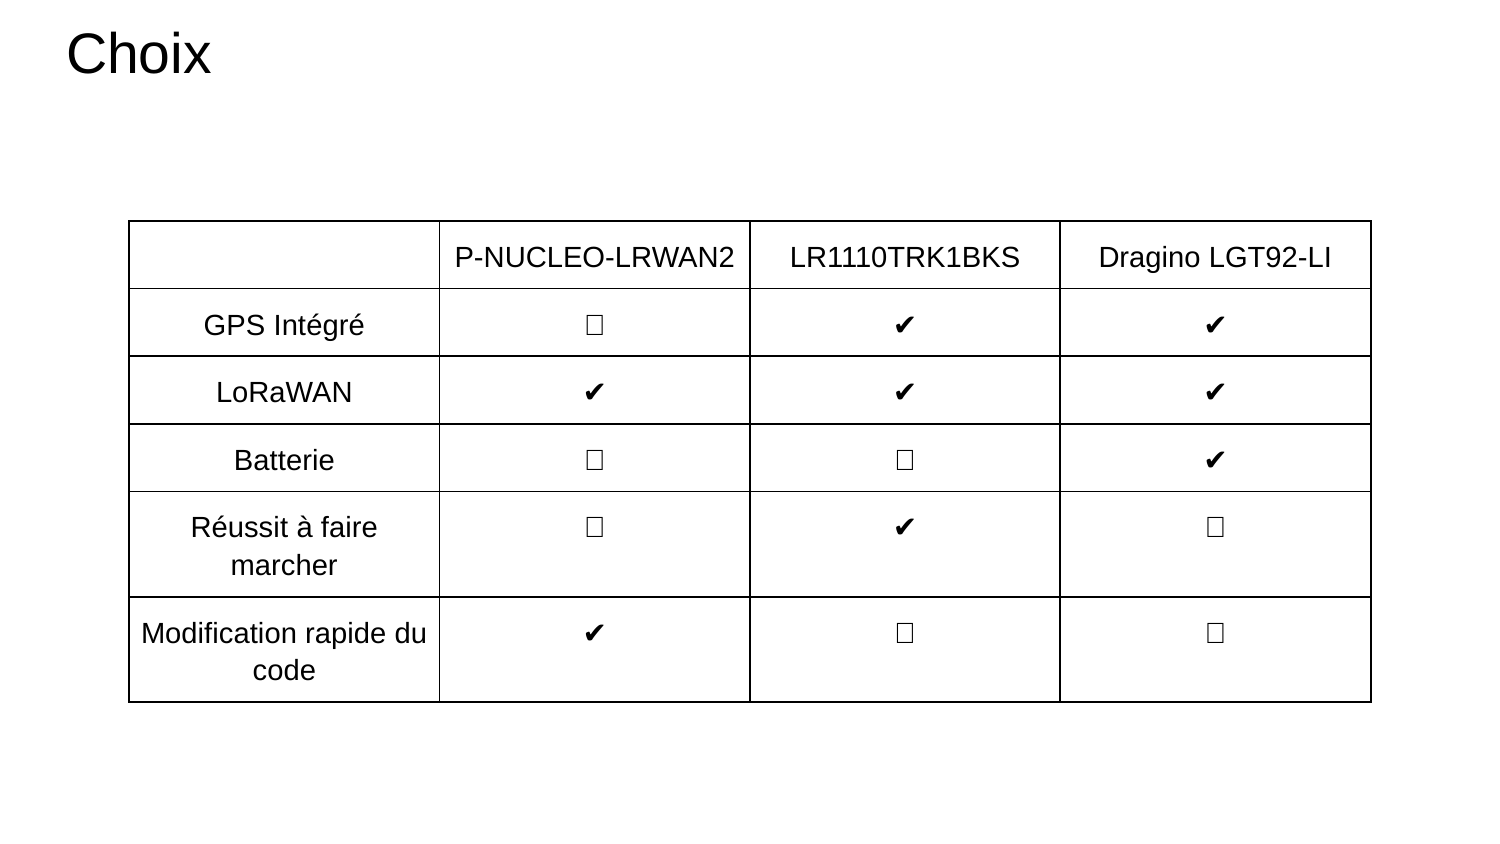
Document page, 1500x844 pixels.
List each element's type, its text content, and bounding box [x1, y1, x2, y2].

table_cell ❌ [751, 425, 1059, 491]
table_cell ✔ [440, 357, 749, 423]
table_cell Modification rapide du code [130, 598, 439, 701]
table_cell ❌ [1061, 598, 1370, 701]
table_cell ❌ [1061, 492, 1370, 596]
table_cell ✔ [751, 289, 1059, 355]
table_cell LoRaWAN [130, 357, 439, 423]
table_cell ✔ [440, 598, 749, 701]
table_cell ❌ [751, 598, 1059, 701]
table_header [130, 222, 439, 288]
table_cell GPS Intégré [130, 289, 439, 355]
table_cell ❌ [440, 289, 749, 355]
table_cell ✔ [751, 492, 1059, 596]
table_cell Batterie [130, 425, 439, 491]
title Choix [51, 6, 1449, 101]
table_header LR1110TRK1BKS [751, 222, 1059, 288]
table_cell ❌ [440, 492, 749, 596]
table_cell ❌ [440, 425, 749, 491]
table_cell ✔ [1061, 357, 1370, 423]
table_cell Réussit à faire marcher [130, 492, 439, 596]
table_header P-NUCLEO-LRWAN2 [440, 222, 749, 288]
table_cell ✔ [1061, 289, 1370, 355]
table_cell ✔ [751, 357, 1059, 423]
table_header Dragino LGT92-LI [1061, 222, 1370, 288]
table_cell ✔ [1061, 425, 1370, 491]
